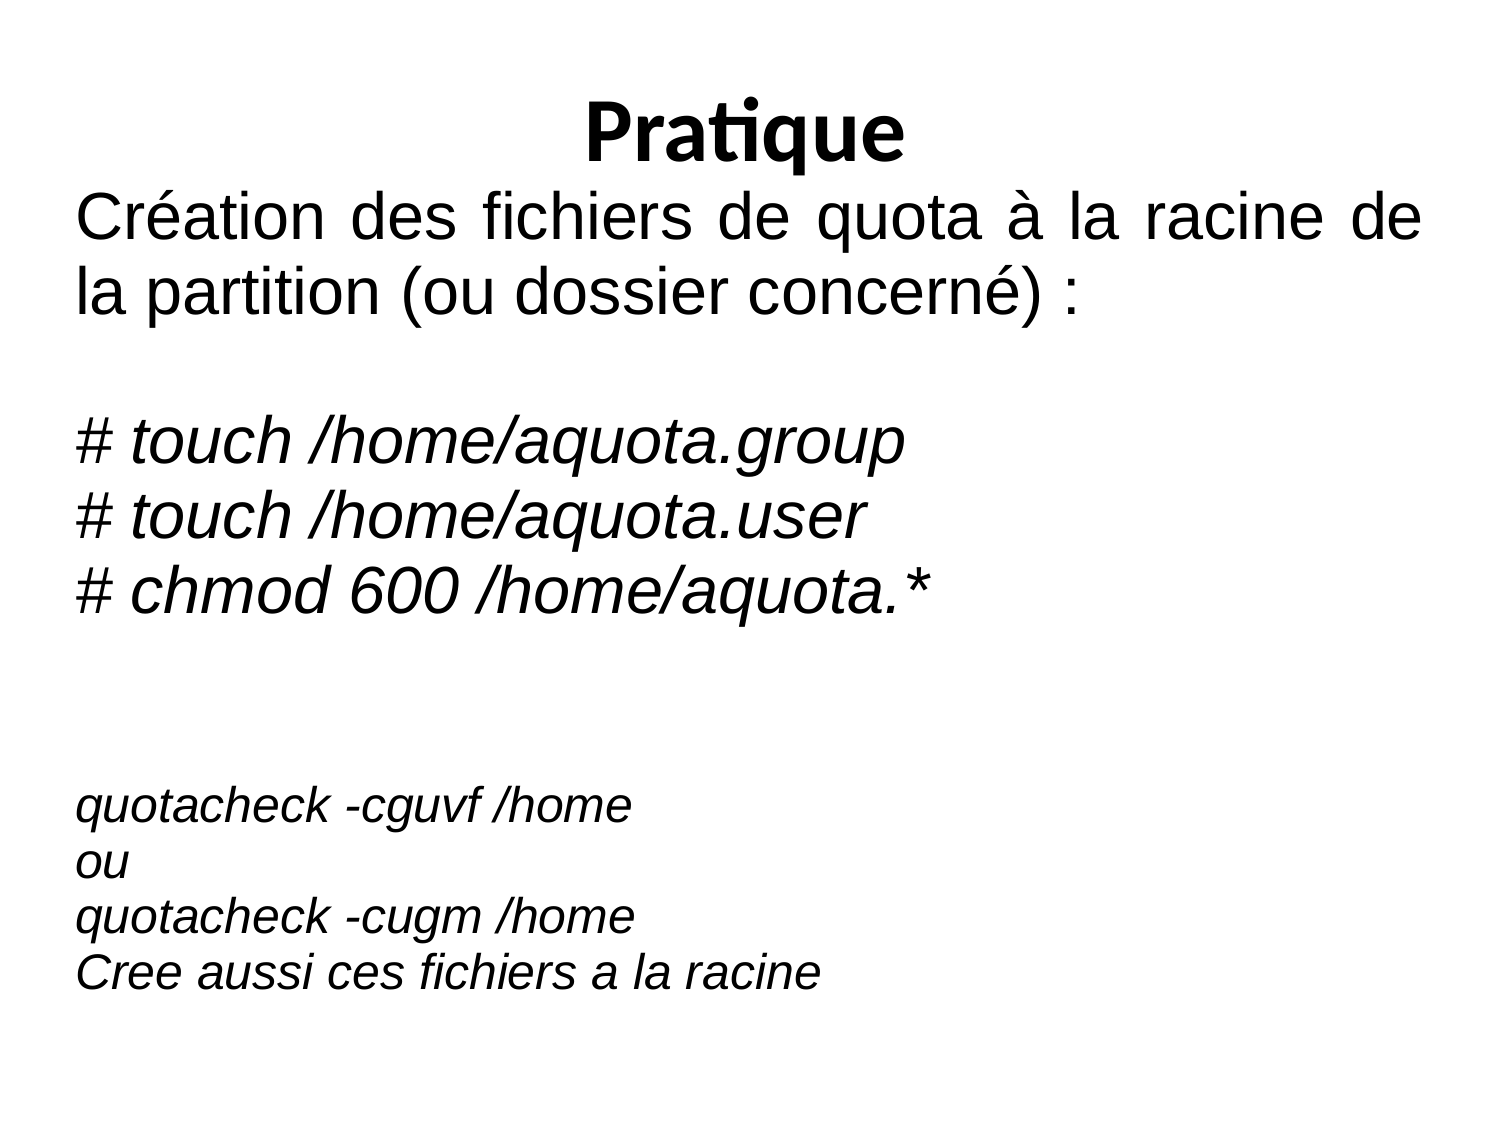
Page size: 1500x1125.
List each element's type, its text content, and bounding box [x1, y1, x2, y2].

title Pratique [75, 45, 1425, 178]
subtitle Création des fichiers de quota à la racine de la partition (ou dossier concerné) : # touch /home/aquota.group # touch /home/aquota.user # chmod 600 /home/aquota.* quotacheck -cguvf /home ou quotacheck -cugm /home Cree aussi ces fichiers a la racine [75, 178, 1425, 1001]
